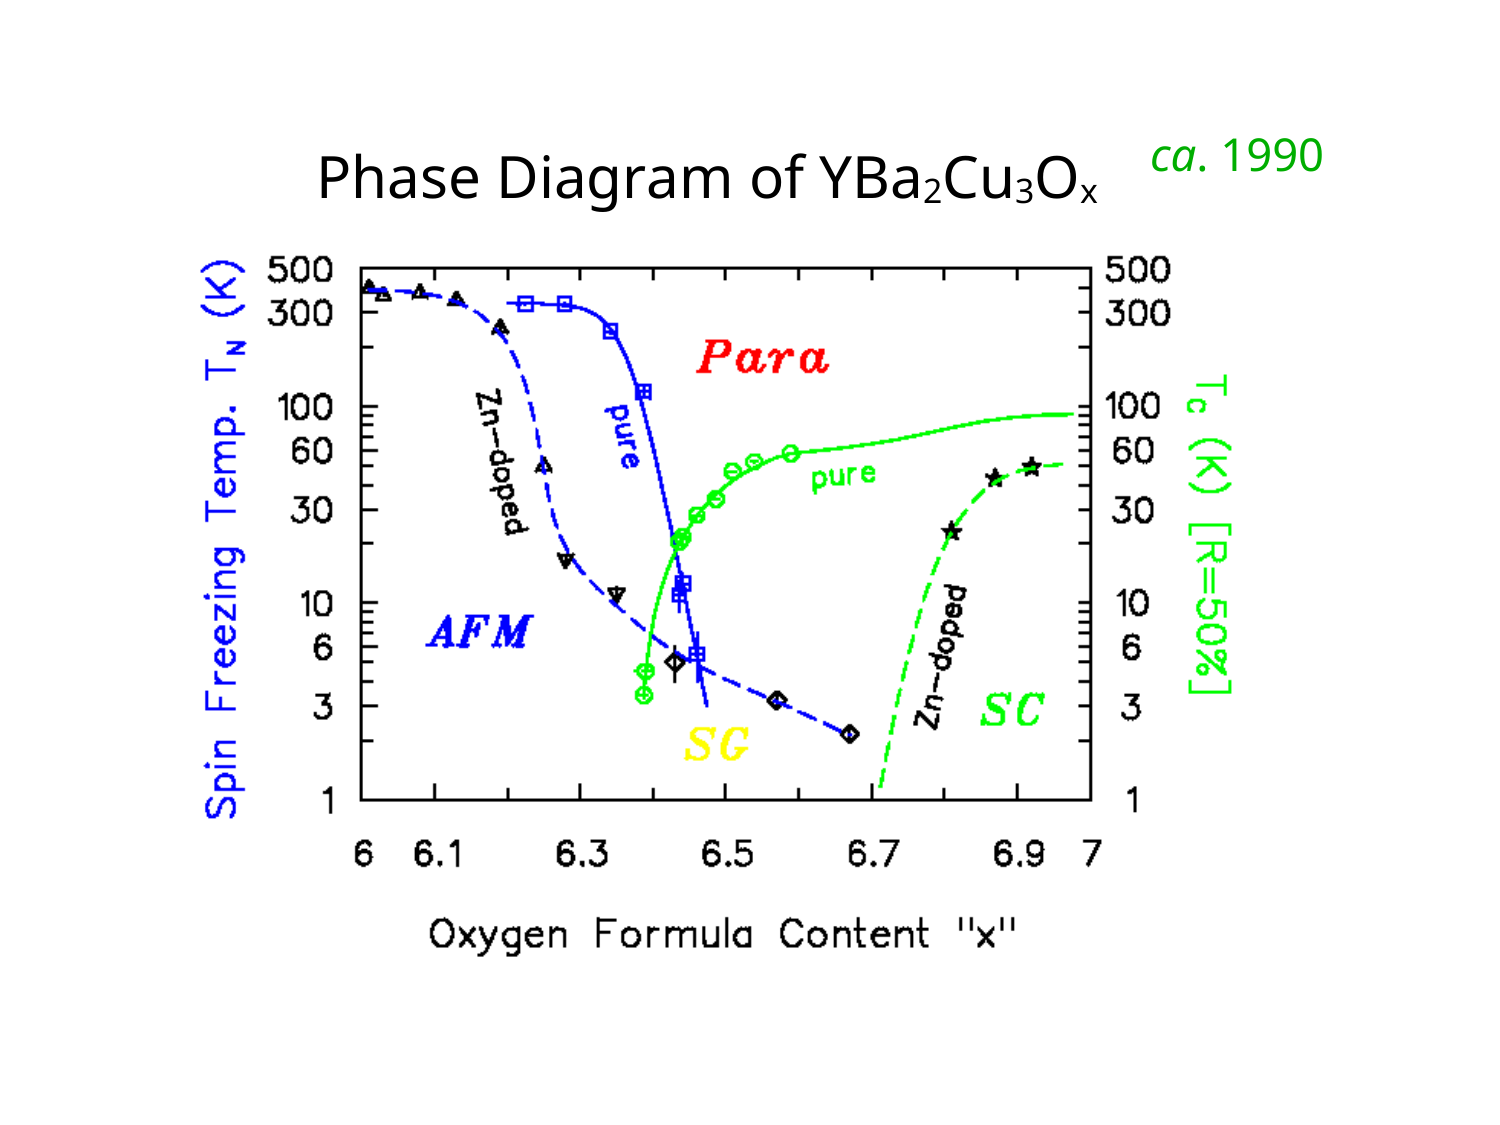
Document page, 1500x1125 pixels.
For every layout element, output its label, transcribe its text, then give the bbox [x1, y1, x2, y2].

picture [181, 238, 1250, 966]
title Phase Diagram of YBa2Cu3Ox ca. 1990 [286, 114, 1355, 226]
